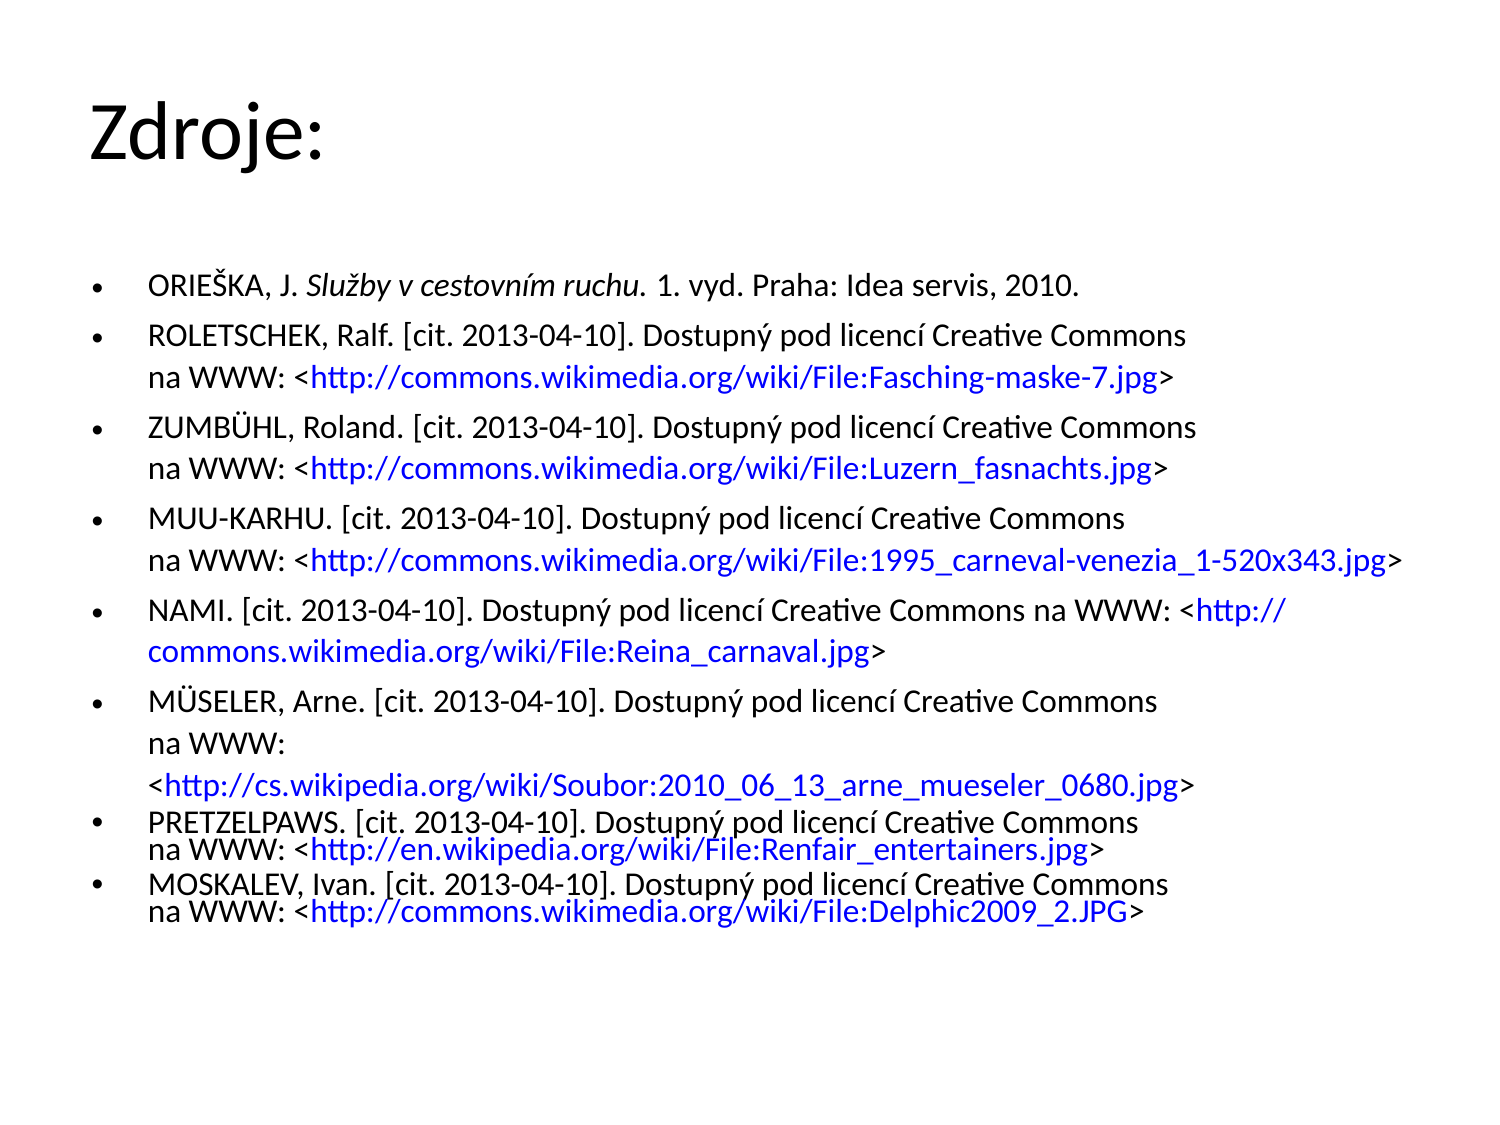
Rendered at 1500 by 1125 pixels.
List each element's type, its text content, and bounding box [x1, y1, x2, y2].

list ORIEŠKA, J. Služby v cestovním ruchu. 1. vyd. Praha: Idea servis, 2010. ROLETSCHEK, Ralf. [cit. 2013-04-10]. Dostupný pod licencí Creative Commons na WWW: <http://commons.wikimedia.org/wiki/File:Fasching-maske-7.jpg> ZUMBÜHL, Roland. [cit. 2013-04-10]. Dostupný pod licencí Creative Commons na WWW: <http://commons.wikimedia.org/wiki/File:Luzern_fasnachts.jpg> MUU-KARHU. [cit. 2013-04-10]. Dostupný pod licencí Creative Commons na WWW: <http://commons.wikimedia.org/wiki/File:1995_carneval-venezia_1-520x343.jpg> NAMI. [cit. 2013-04-10]. Dostupný pod licencí Creative Commons na WWW: <http://commons.wikimedia.org/wiki/File:Reina_carnaval.jpg> MÜSELER, Arne. [cit. 2013-04-10]. Dostupný pod licencí Creative Commons na WWW: <http://cs.wikipedia.org/wiki/Soubor:2010_06_13_arne_mueseler_0680.jpg> PRETZELPAWS. [cit. 2013-04-10]. Dostupný pod licencí Creative Commons na WWW: <http://en.wikipedia.org/wiki/File:Renfair_entertainers.jpg> MOSKALEV, Ivan. [cit. 2013-04-10]. Dostupný pod licencí Creative Commons na WWW: <http://commons.wikimedia.org/wiki/File:Delphic2009_2.JPG> [76, 255, 1427, 1010]
title Zdroje: [75, 45, 1426, 233]
